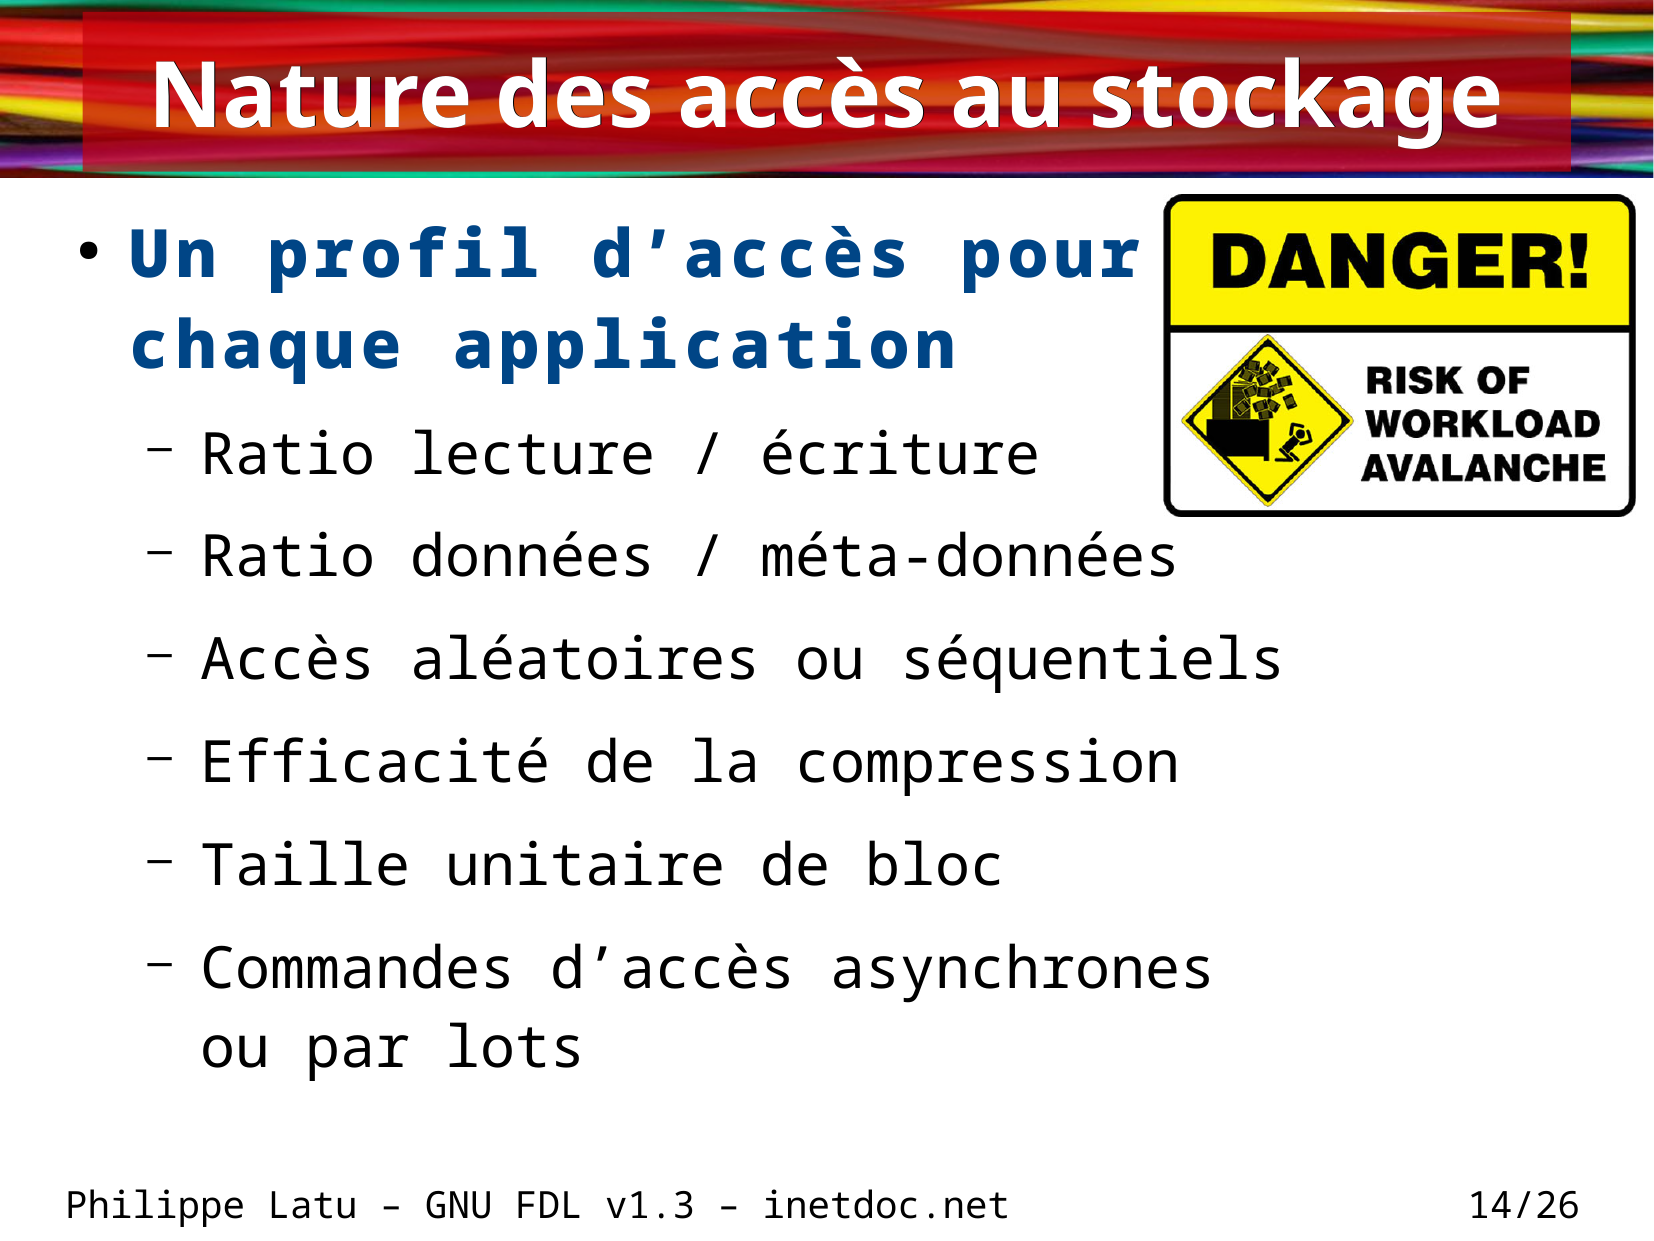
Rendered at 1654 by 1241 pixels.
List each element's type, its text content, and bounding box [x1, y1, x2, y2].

picture [1163, 194, 1636, 517]
text_box Philippe Latu – GNU FDL v1.3 – inetdoc.net <numéro>/26 [59, 1133, 1595, 1237]
list Un profil d’accès pour chaque application Ratio lecture / écriture Ratio données / méta-données Accès aléatoires ou séquentiels Efficacité de la compression Taille unitaire de bloc Commandes d’accès asynchrones ou par lots [59, 206, 1288, 1098]
picture [0, 0, 1654, 178]
title Nature des accès au stockage [82, 11, 1571, 172]
